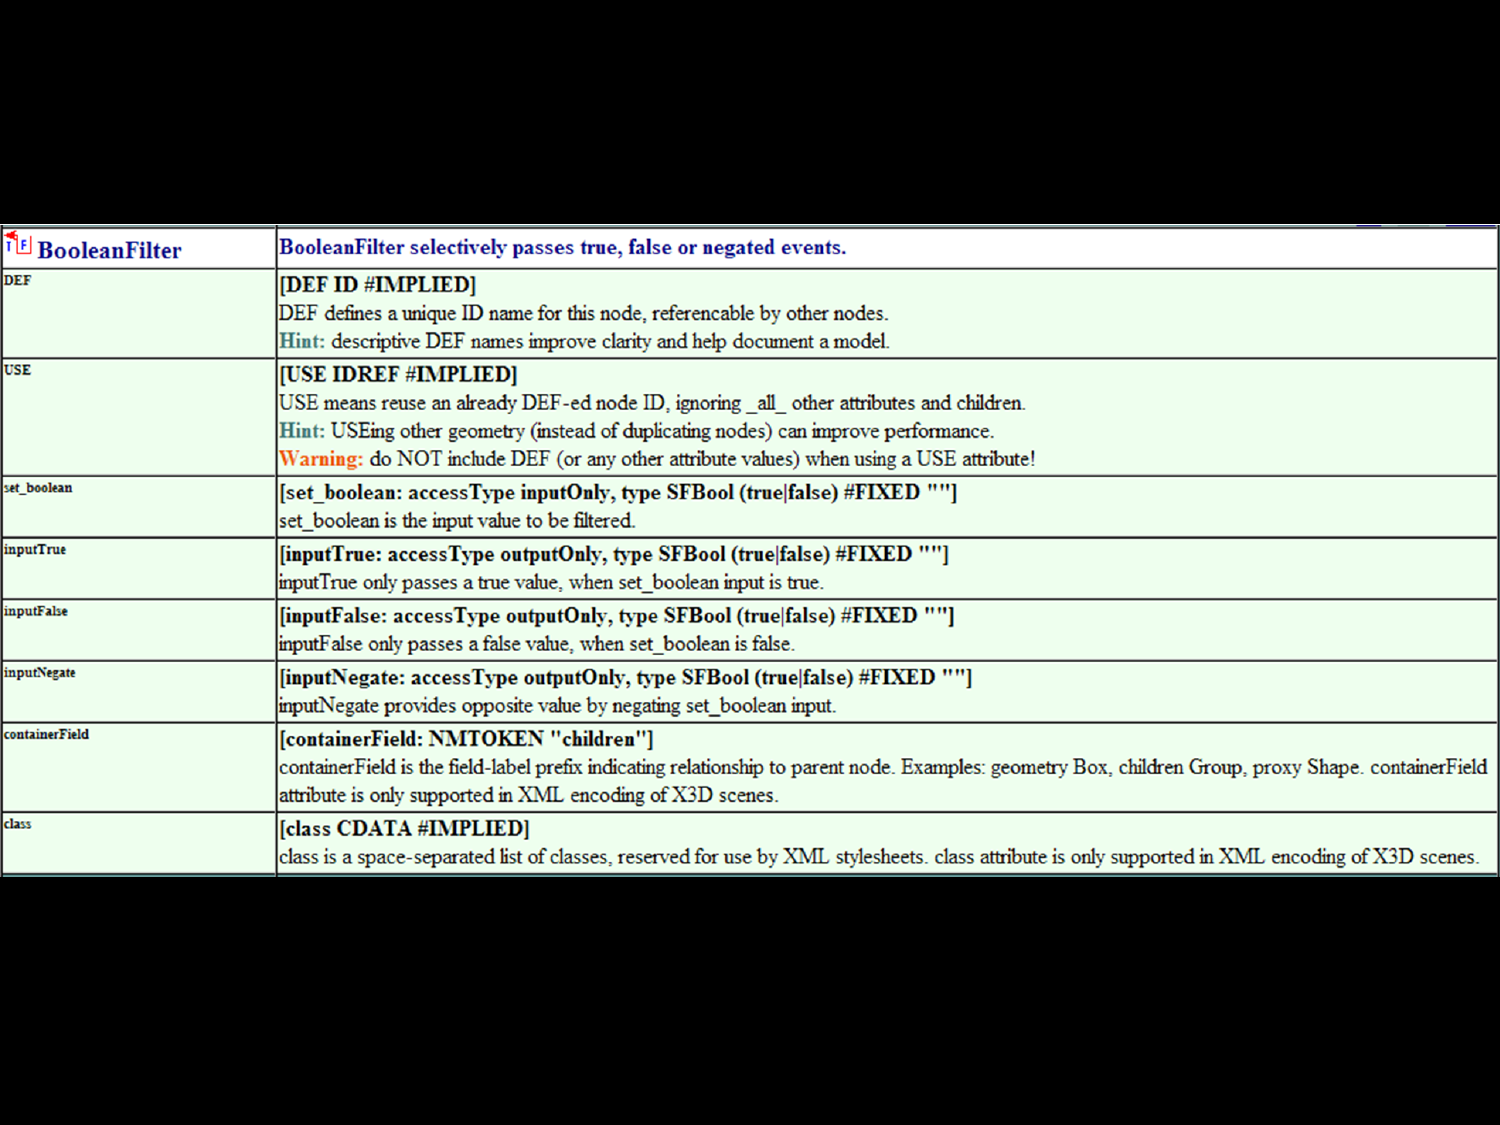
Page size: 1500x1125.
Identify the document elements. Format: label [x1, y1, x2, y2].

picture [0, 224, 1500, 877]
text_box [0, 877, 1500, 1125]
text_box [0, 0, 1500, 224]
